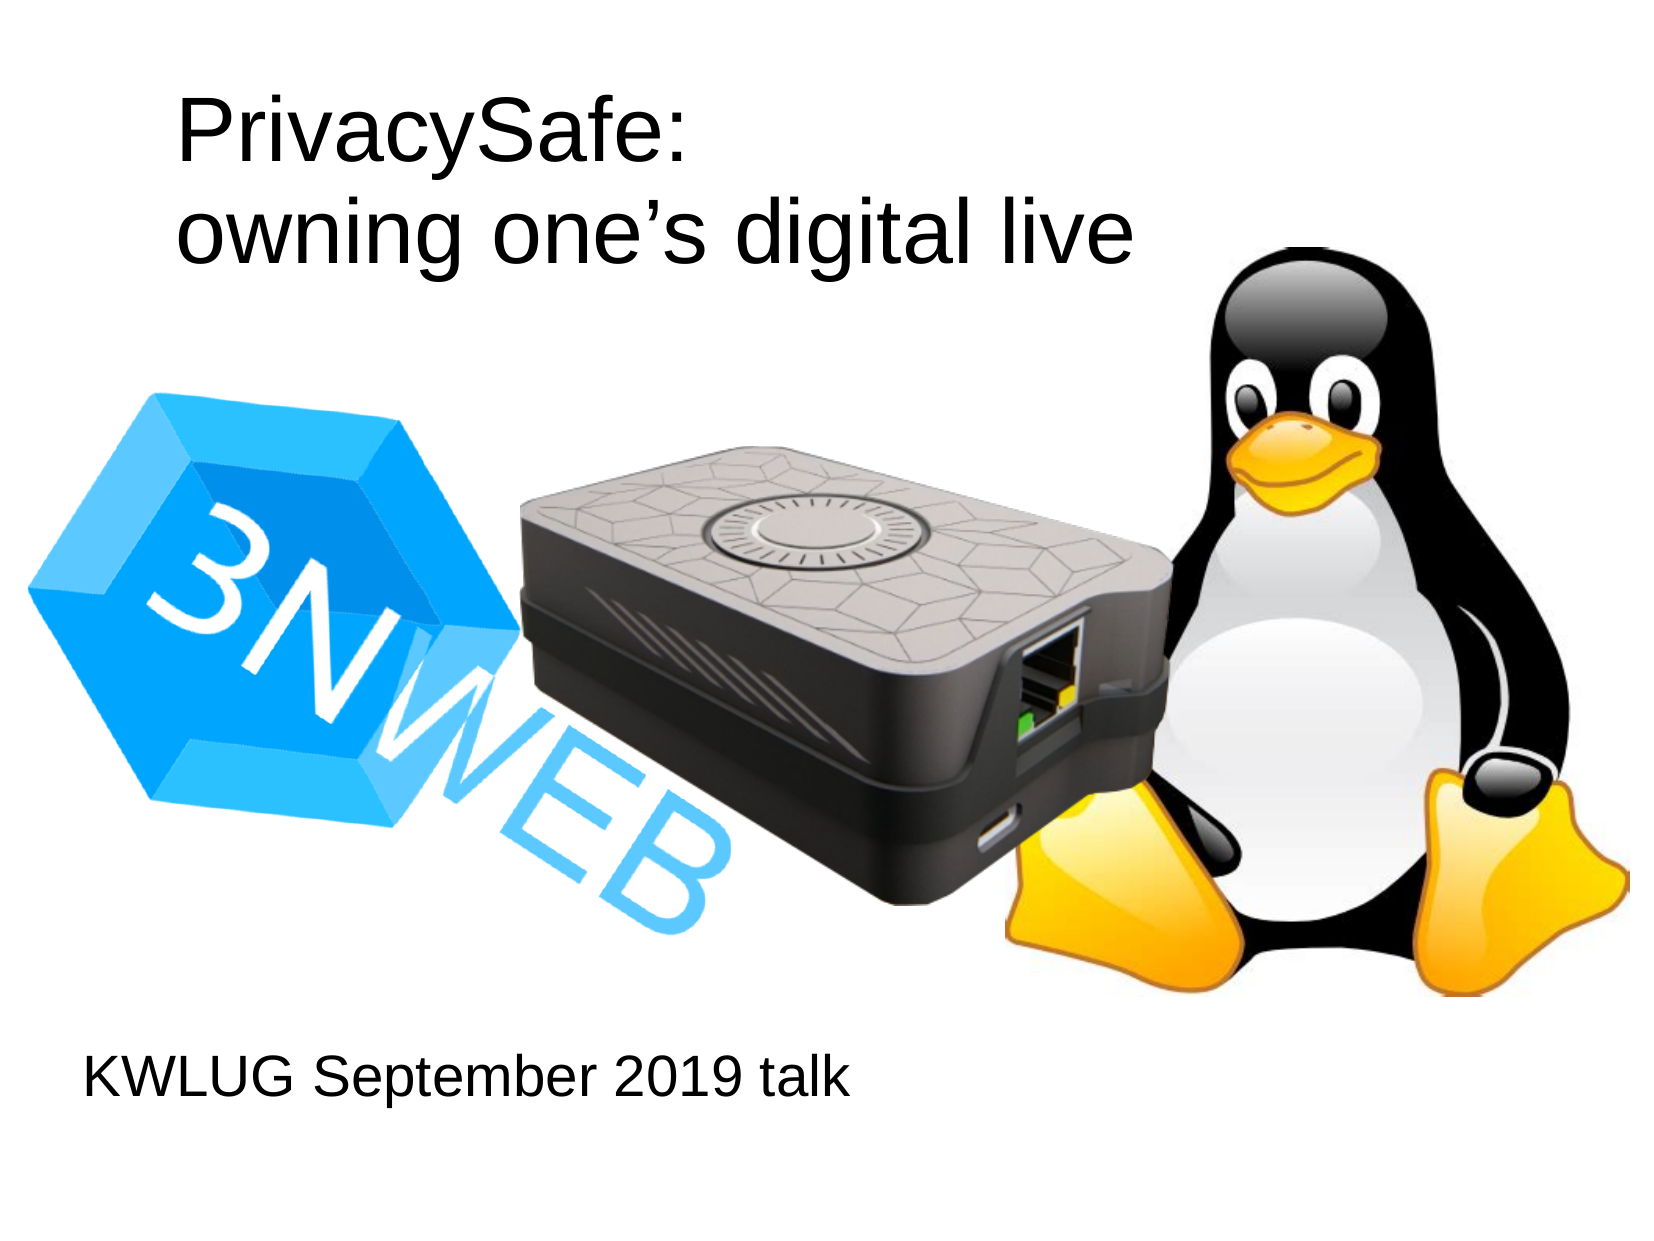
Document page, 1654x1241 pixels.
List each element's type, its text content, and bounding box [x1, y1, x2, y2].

picture [0, 247, 1630, 1015]
text_box PrivacySafe: owning one’s digital live [160, 70, 1177, 291]
text_box KWLUG September 2019 talk [82, 1015, 922, 1137]
